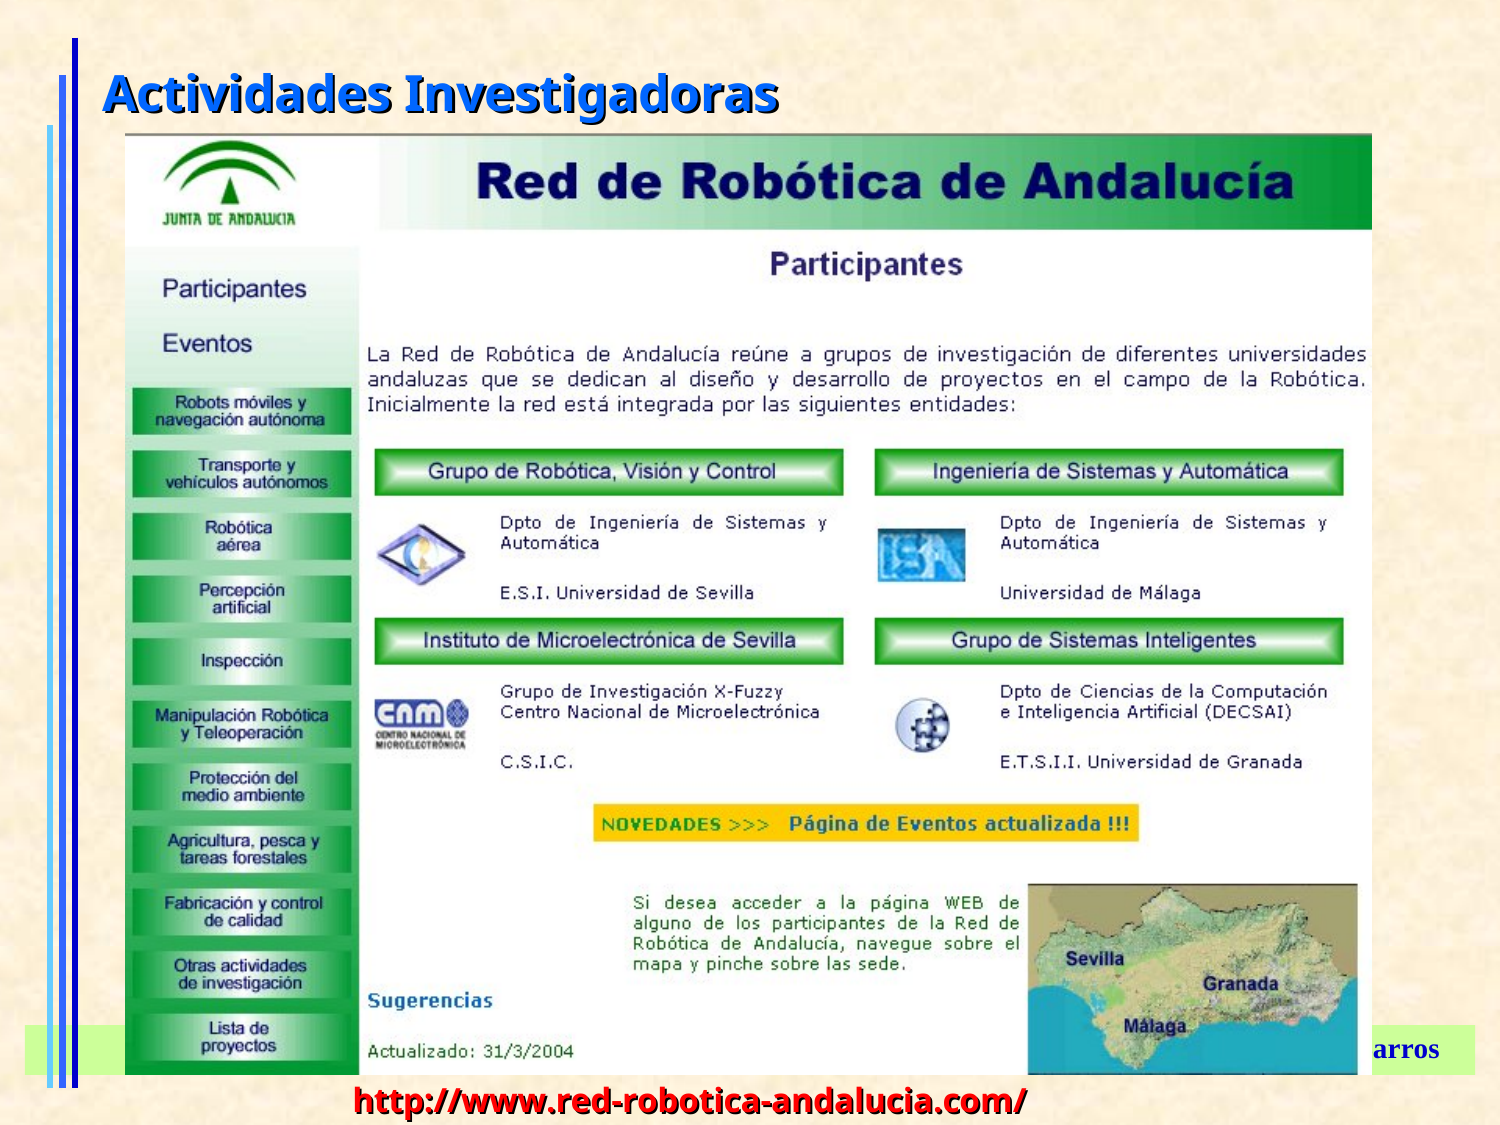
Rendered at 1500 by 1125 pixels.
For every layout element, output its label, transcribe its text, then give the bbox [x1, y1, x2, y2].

picture [0, 0, 1500, 1125]
text_box Actividades Investigadoras [87, 49, 794, 134]
text_box http://www.red-robotica-andalucia.com/ [337, 1069, 1043, 1125]
